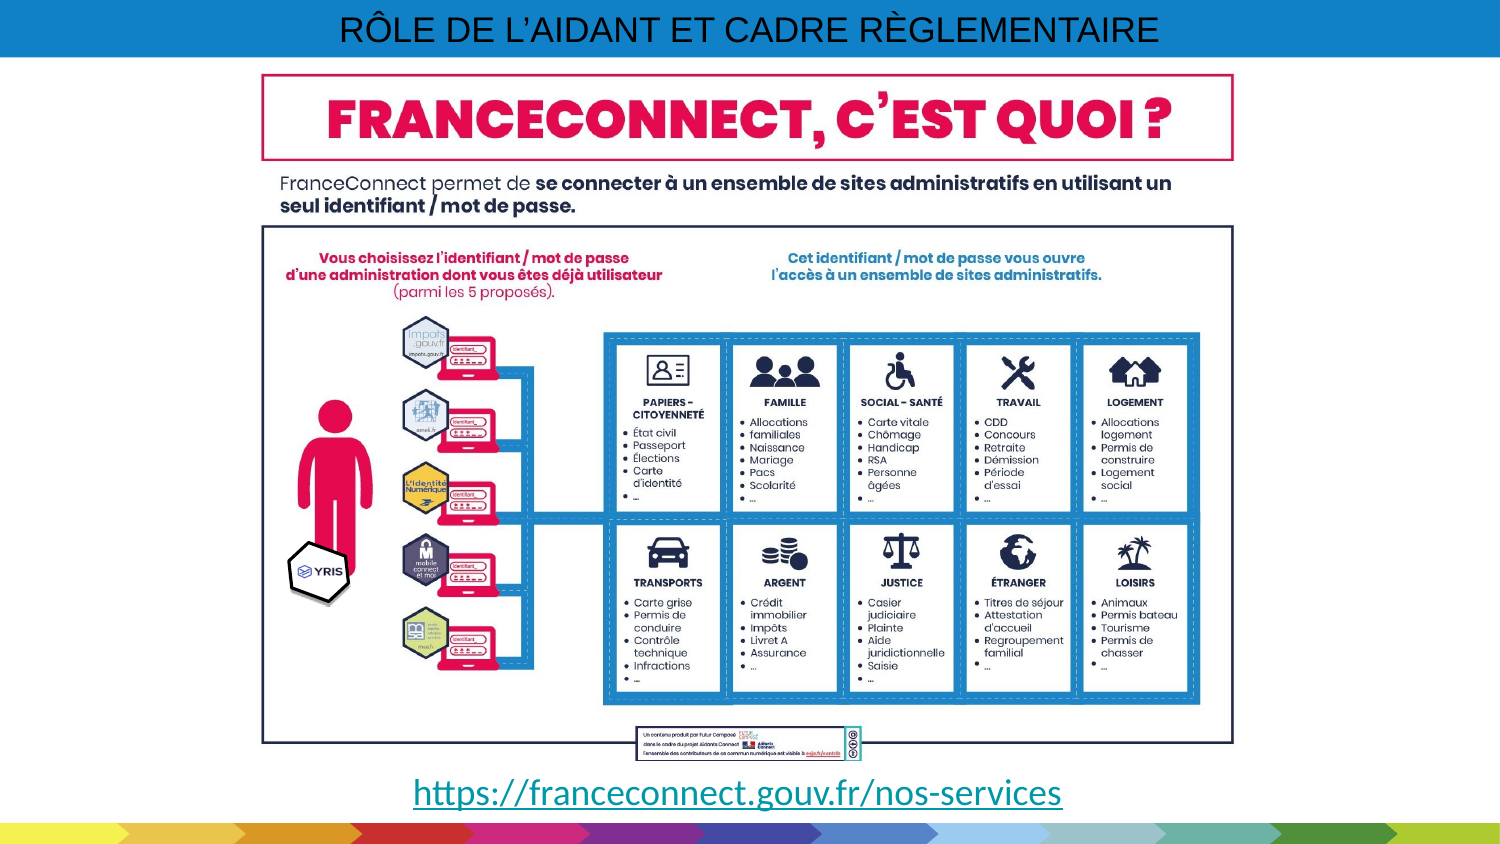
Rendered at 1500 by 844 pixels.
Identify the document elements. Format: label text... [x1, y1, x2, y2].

title RÔLE DE L’AIDANT ET CADRE RÈGLEMENTAIRE [0, 0, 1500, 58]
text_box [288, 542, 349, 602]
picture [1148, 823, 1500, 844]
text_box https://franceconnect.gouv.fr/nos-services [397, 760, 1148, 844]
picture [259, 70, 1241, 761]
picture [0, 823, 397, 844]
